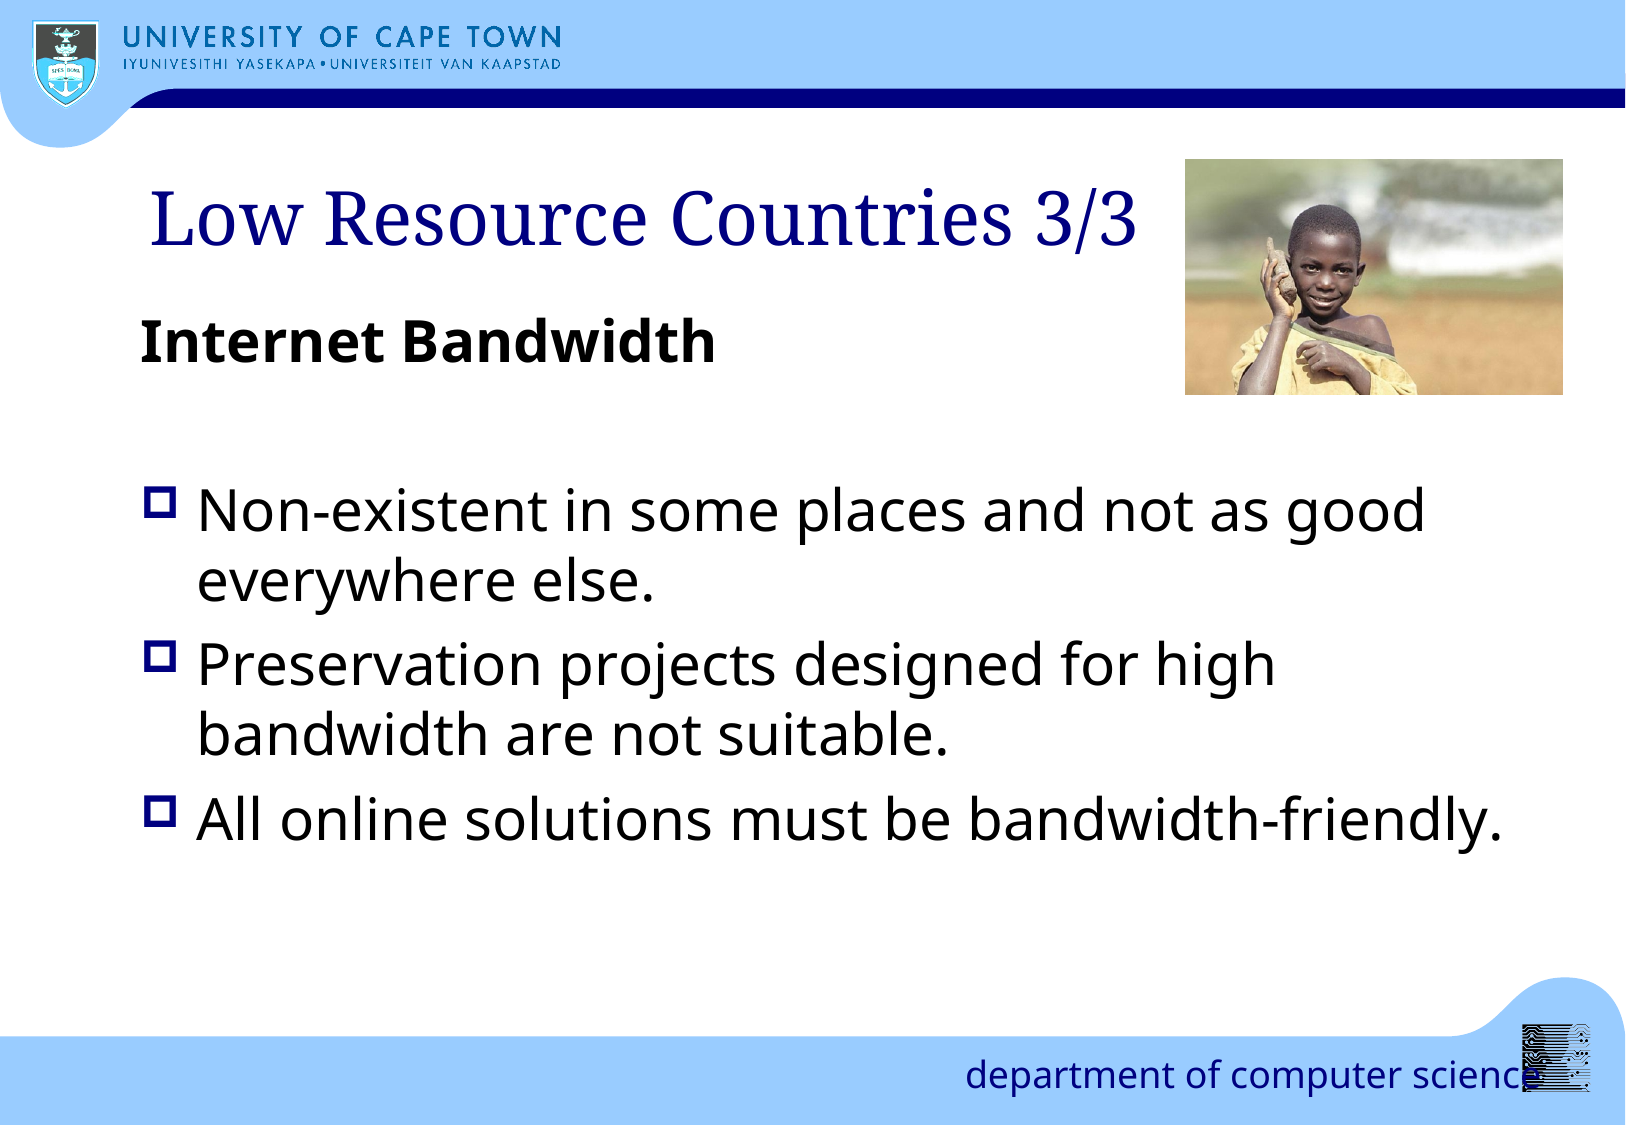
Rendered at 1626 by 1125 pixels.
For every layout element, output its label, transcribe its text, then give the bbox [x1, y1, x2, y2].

picture [1185, 159, 1563, 395]
picture [120, 23, 563, 71]
picture [1522, 1024, 1591, 1092]
title Low Resource Countries 3/3 [134, 140, 1571, 268]
list Internet Bandwidth Non-existent in some places and not as good everywhere else. Preservation projects designed for high bandwidth are not suitable. All online solutions must be bandwidth-friendly. [125, 296, 1570, 1014]
picture [1526, 1070, 1536, 1076]
